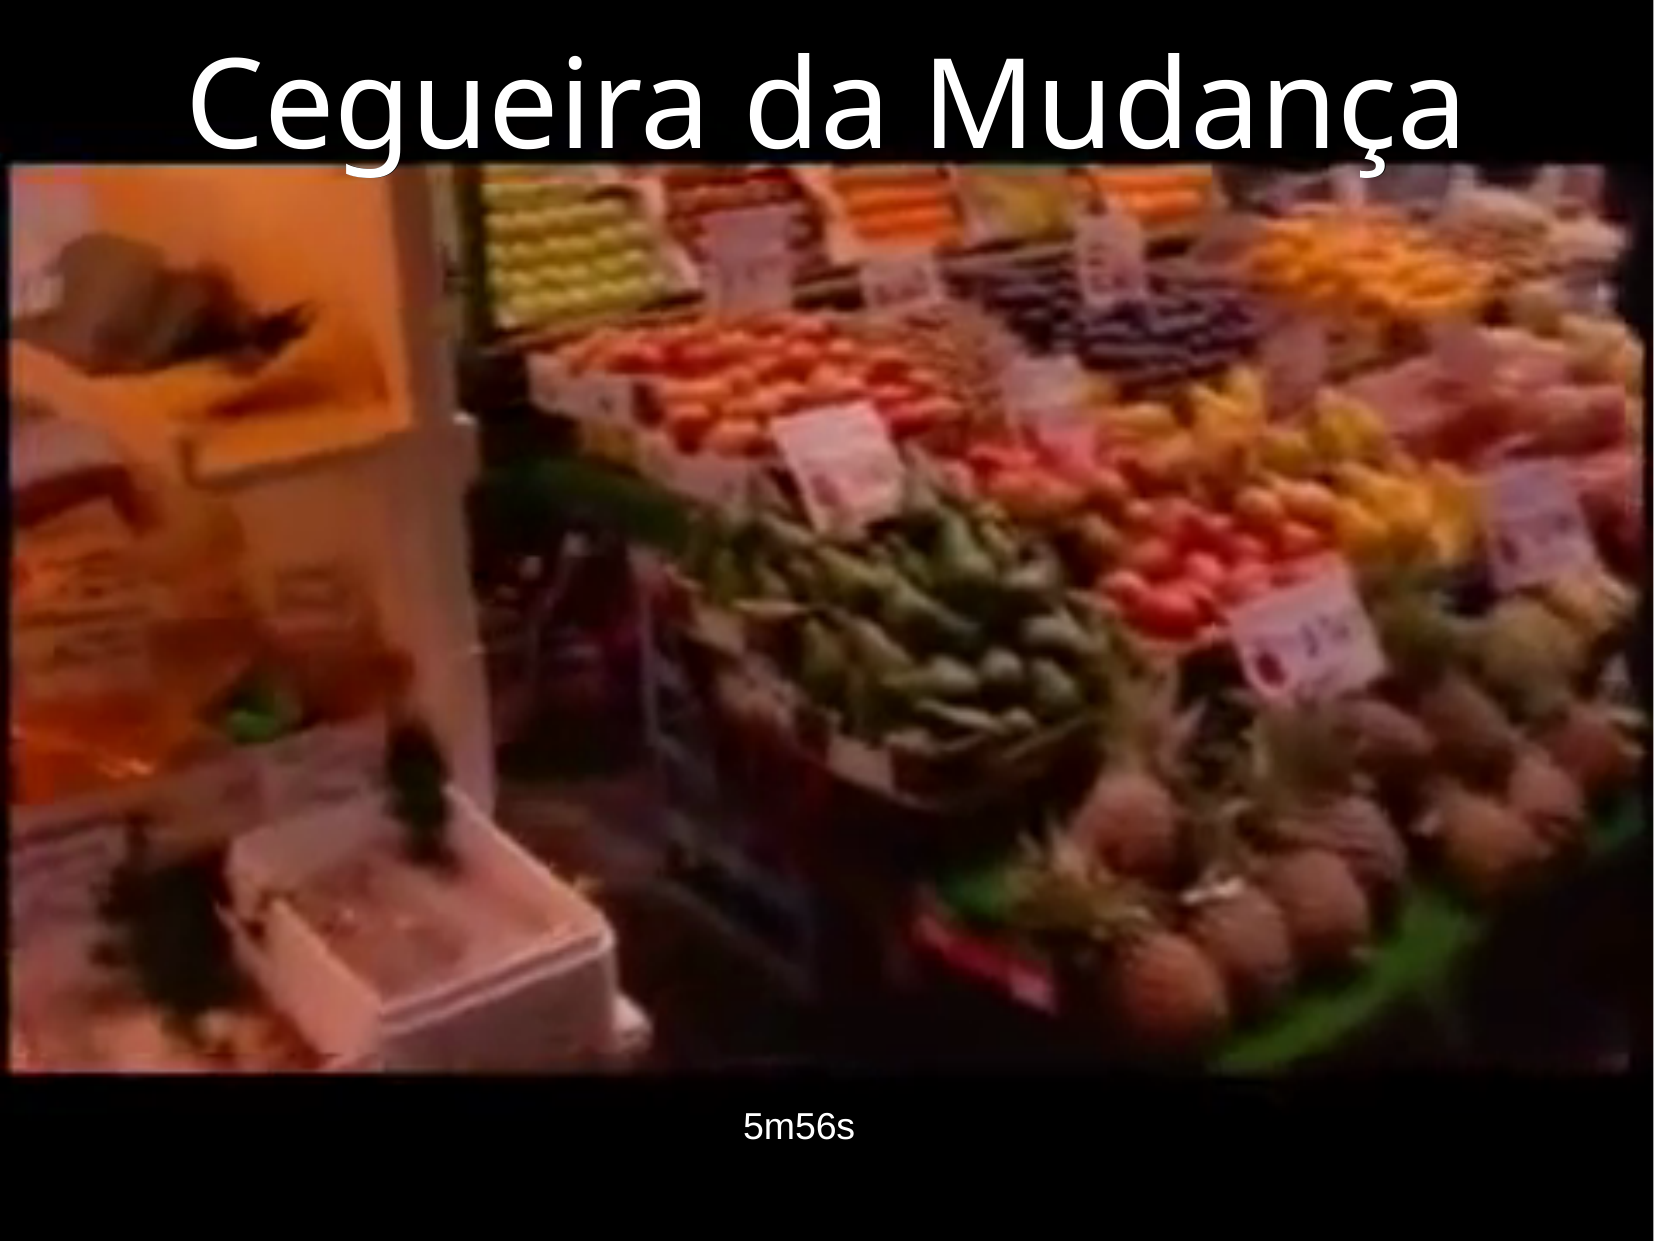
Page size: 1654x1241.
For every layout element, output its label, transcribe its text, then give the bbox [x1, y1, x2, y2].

text_box 5m56s [728, 1098, 871, 1156]
picture [0, 0, 1654, 1241]
title Cegueira da Mudança [82, 3, 1571, 196]
